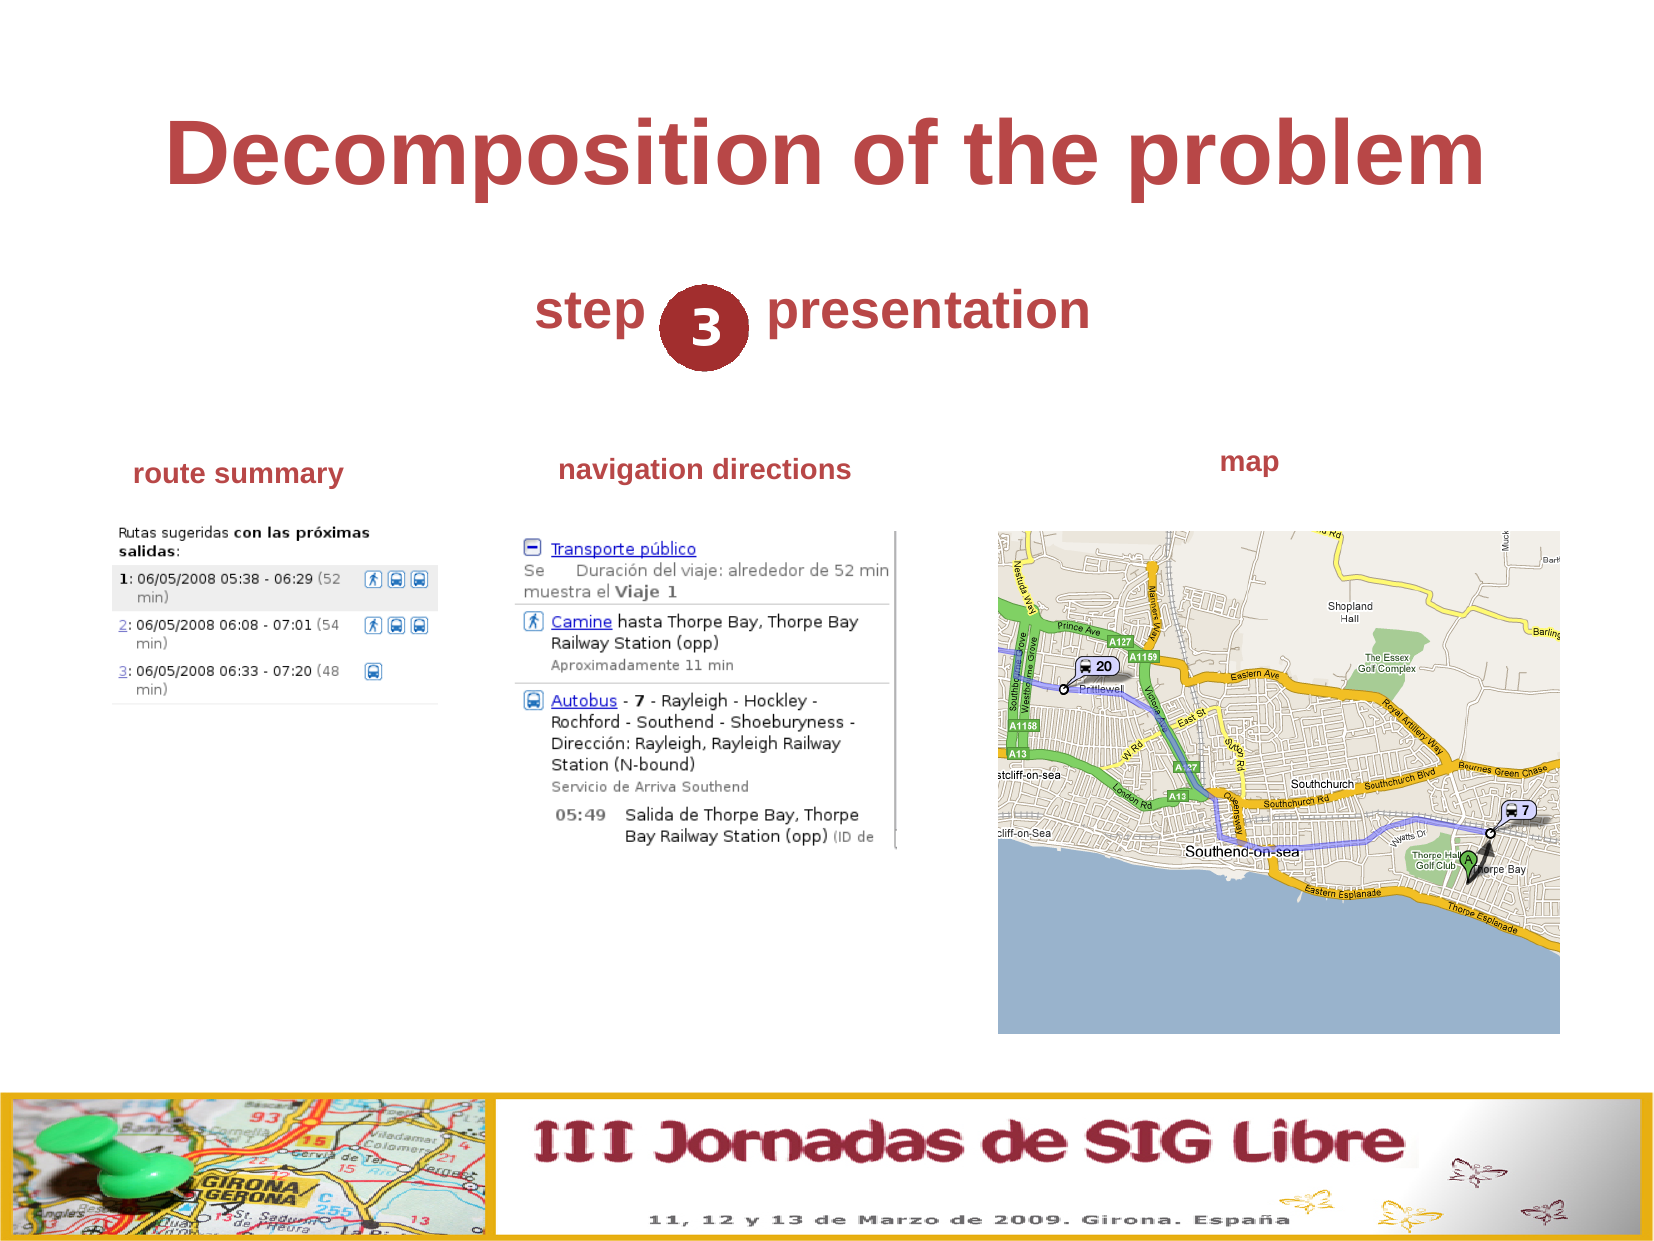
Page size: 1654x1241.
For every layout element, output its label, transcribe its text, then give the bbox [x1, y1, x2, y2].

picture [998, 531, 1560, 1034]
text_box step presentation [519, 271, 1108, 369]
text_box route summary [118, 448, 432, 498]
picture [510, 531, 897, 852]
text_box navigation directions [543, 445, 880, 494]
picture [112, 519, 438, 710]
picture [659, 369, 749, 373]
picture [0, 1092, 1654, 1241]
title Decomposition of the problem [82, 49, 1571, 257]
text_box map [1204, 437, 1317, 486]
